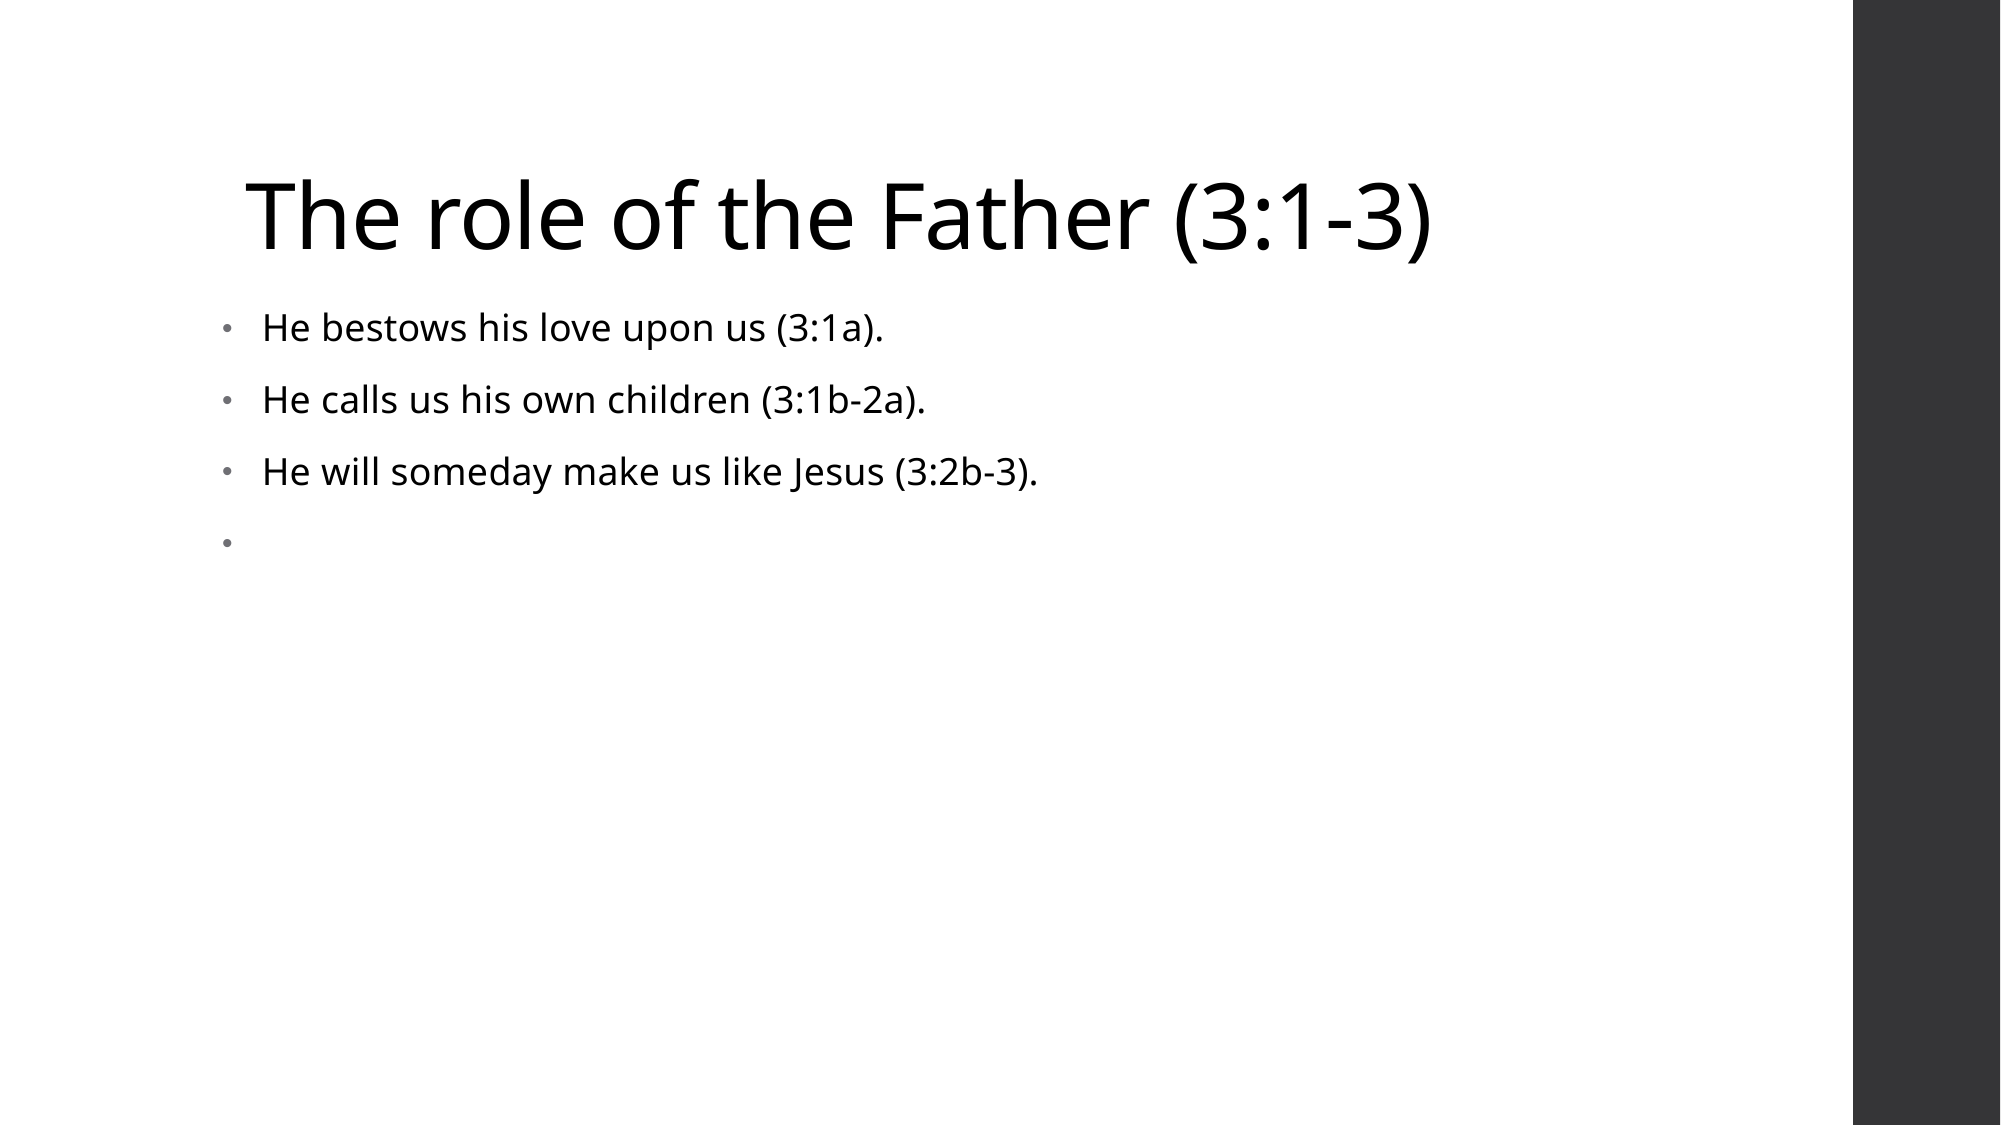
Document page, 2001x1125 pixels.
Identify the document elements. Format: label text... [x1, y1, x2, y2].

title The role of the Father (3:1-3) [206, 60, 1797, 278]
list He bestows his love upon us (3:1a). He calls us his own children (3:1b-2a). He will someday make us like Jesus (3:2b-3). [206, 299, 1617, 1014]
